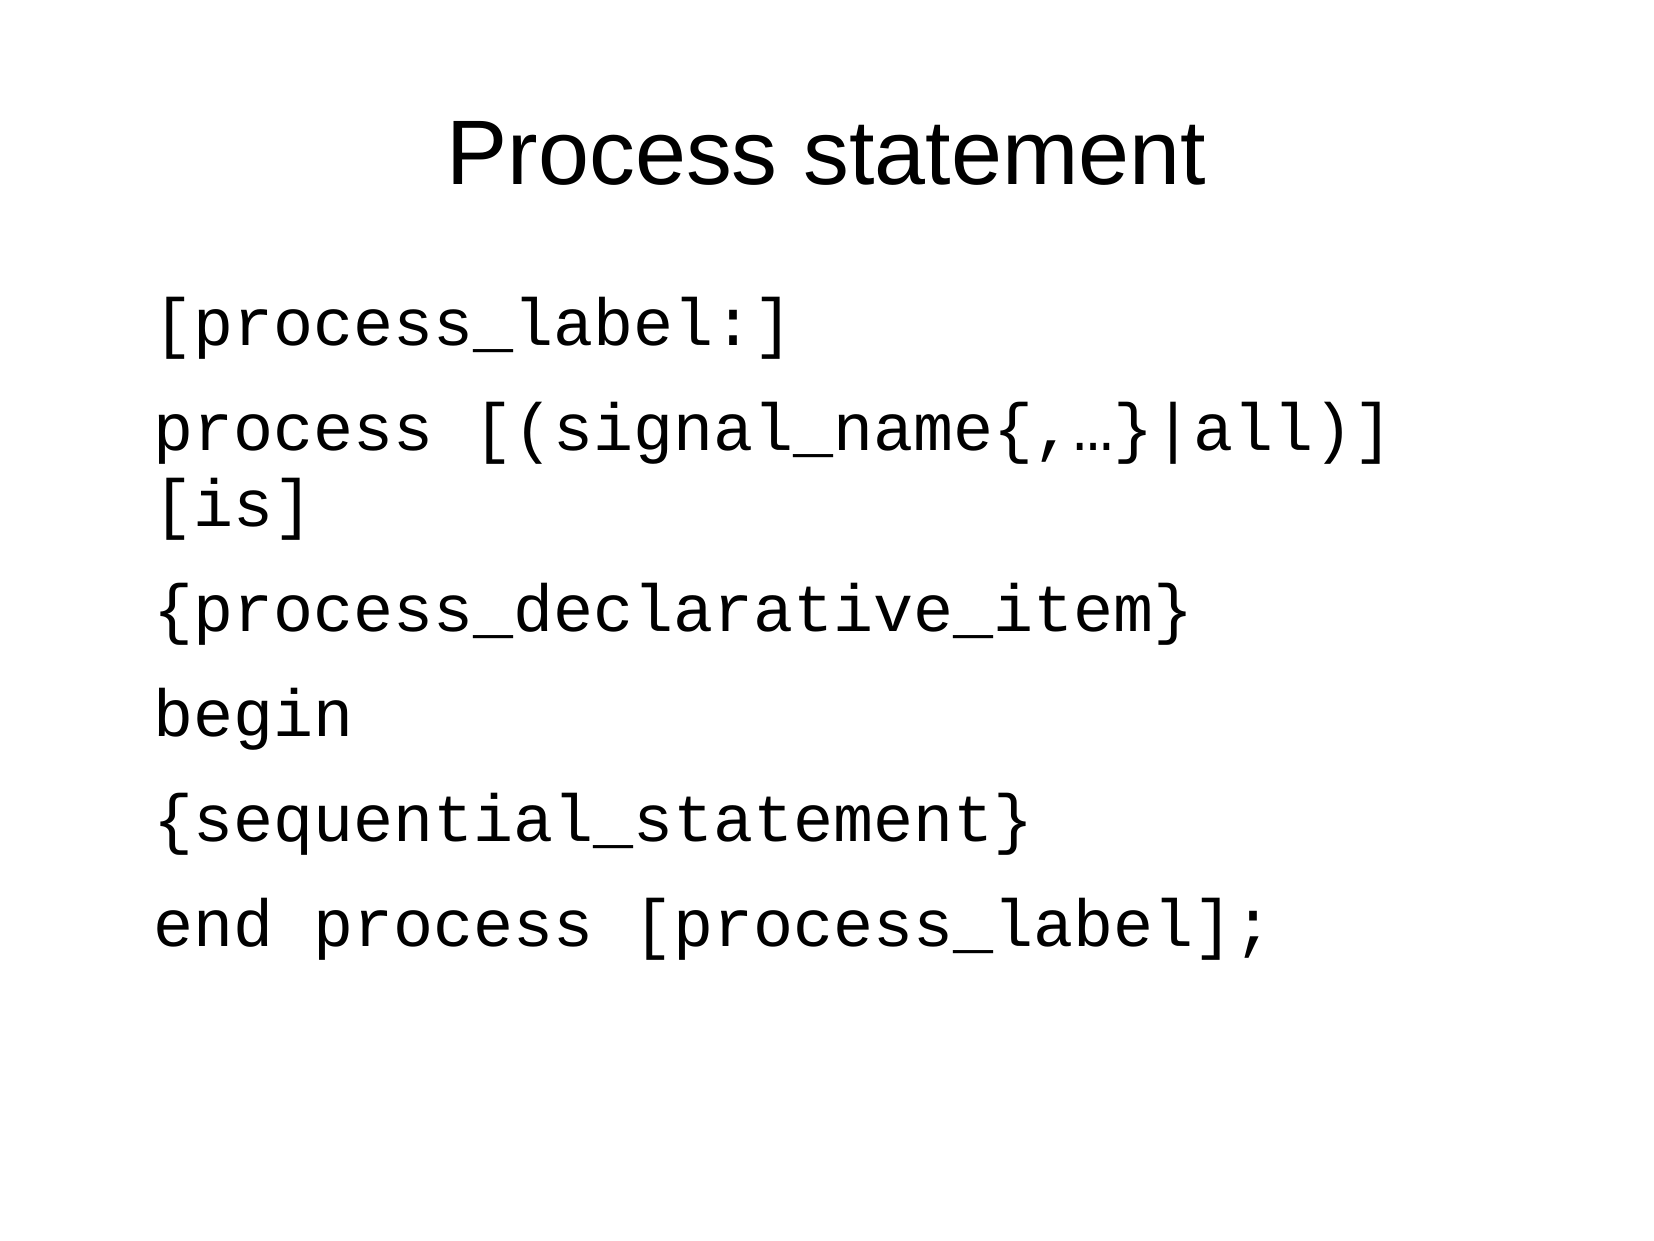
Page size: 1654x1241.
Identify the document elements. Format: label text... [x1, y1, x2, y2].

list [process_label:] process [(signal_name{,…}|all)] [is] {process_declarative_item} begin {sequential_statement} end process [process_label]; [82, 290, 1571, 1010]
title Process statement [82, 49, 1571, 257]
